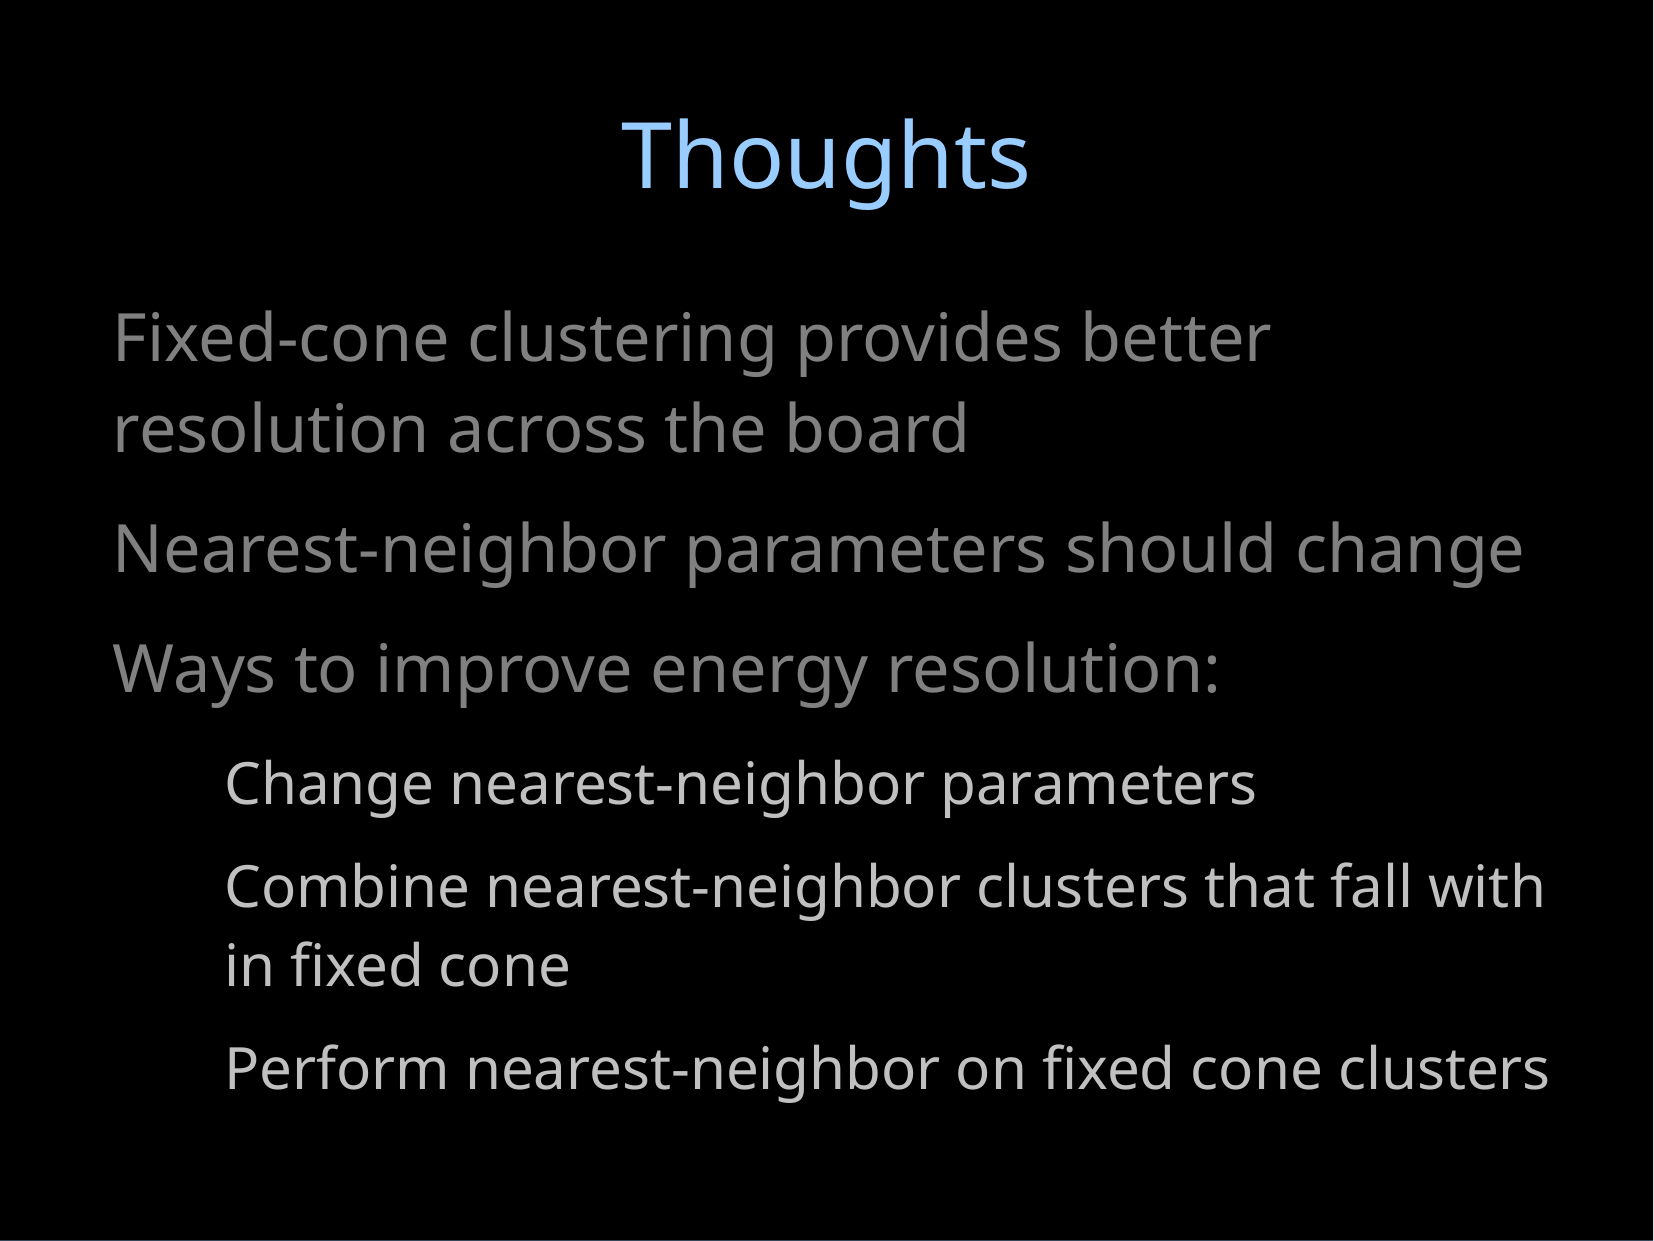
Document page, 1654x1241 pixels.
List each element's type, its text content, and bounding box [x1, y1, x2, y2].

list Fixed-cone clustering provides better resolution across the board Nearest-neighbor parameters should change Ways to improve energy resolution: Change nearest-neighbor parameters Combine nearest-neighbor clusters that fall with in fixed cone Perform nearest-neighbor on fixed cone clusters [82, 290, 1571, 1110]
title Thoughts [82, 49, 1571, 257]
